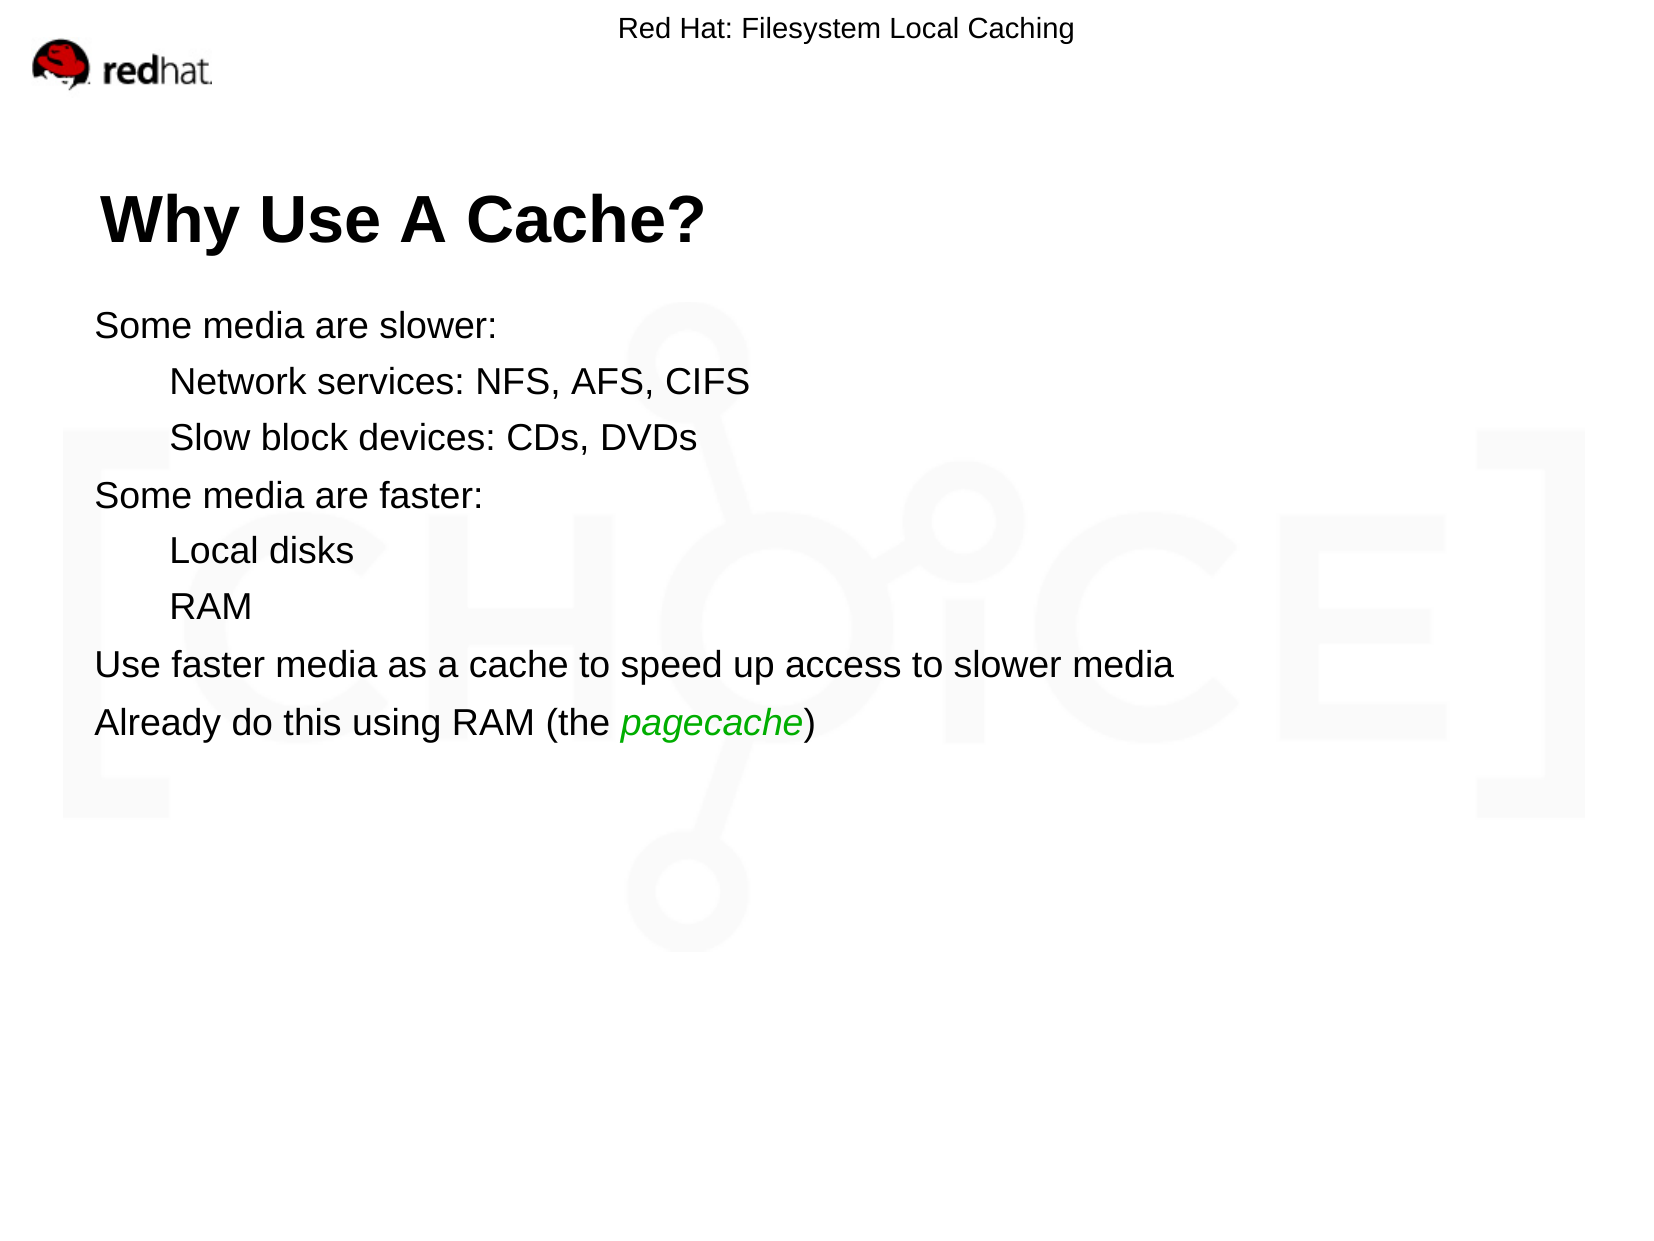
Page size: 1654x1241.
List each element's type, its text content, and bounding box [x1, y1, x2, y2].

list Some media are slower: Network services: NFS, AFS, CIFS Slow block devices: CDs, DVDs Some media are faster: Local disks RAM Use faster media as a cache to speed up access to slower media Already do this using RAM (the pagecache) [94, 304, 1500, 1174]
picture [63, 302, 1585, 952]
title Why Use A Cache? [100, 164, 1506, 275]
picture [31, 37, 212, 98]
